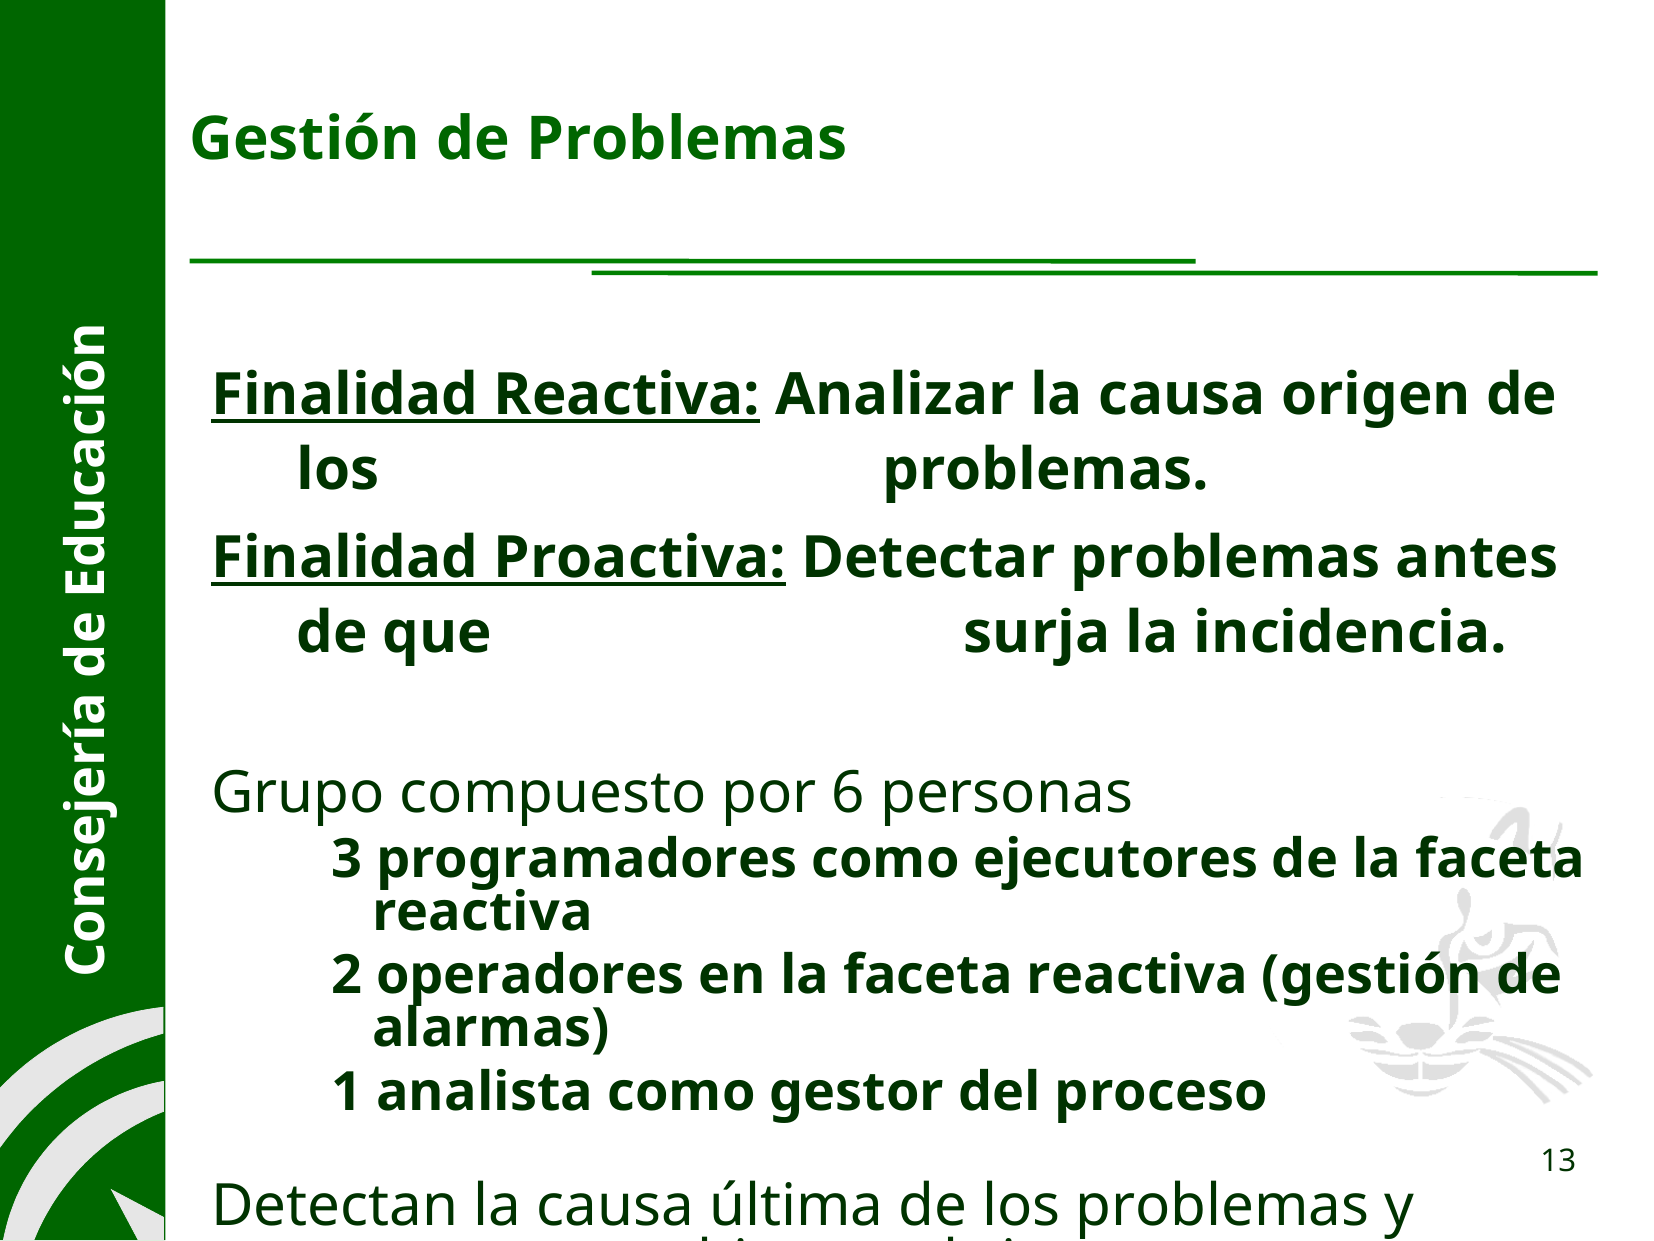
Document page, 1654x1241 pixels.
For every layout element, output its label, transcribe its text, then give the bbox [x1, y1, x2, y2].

title Gestión de Problemas [189, 64, 1594, 219]
list Finalidad Reactiva: Analizar la causa origen de los problemas. Finalidad Proactiva: Detectar problemas antes de que surja la incidencia. Grupo compuesto por 6 personas 3 programadores como ejecutores de la faceta reactiva 2 operadores en la faceta reactiva (gestión de alarmas) 1 analista como gestor del proceso Detectan la causa última de los problemas y proponen cambios en el sistema para subsanarlos Gestión de las alarmas [177, 354, 1625, 1171]
